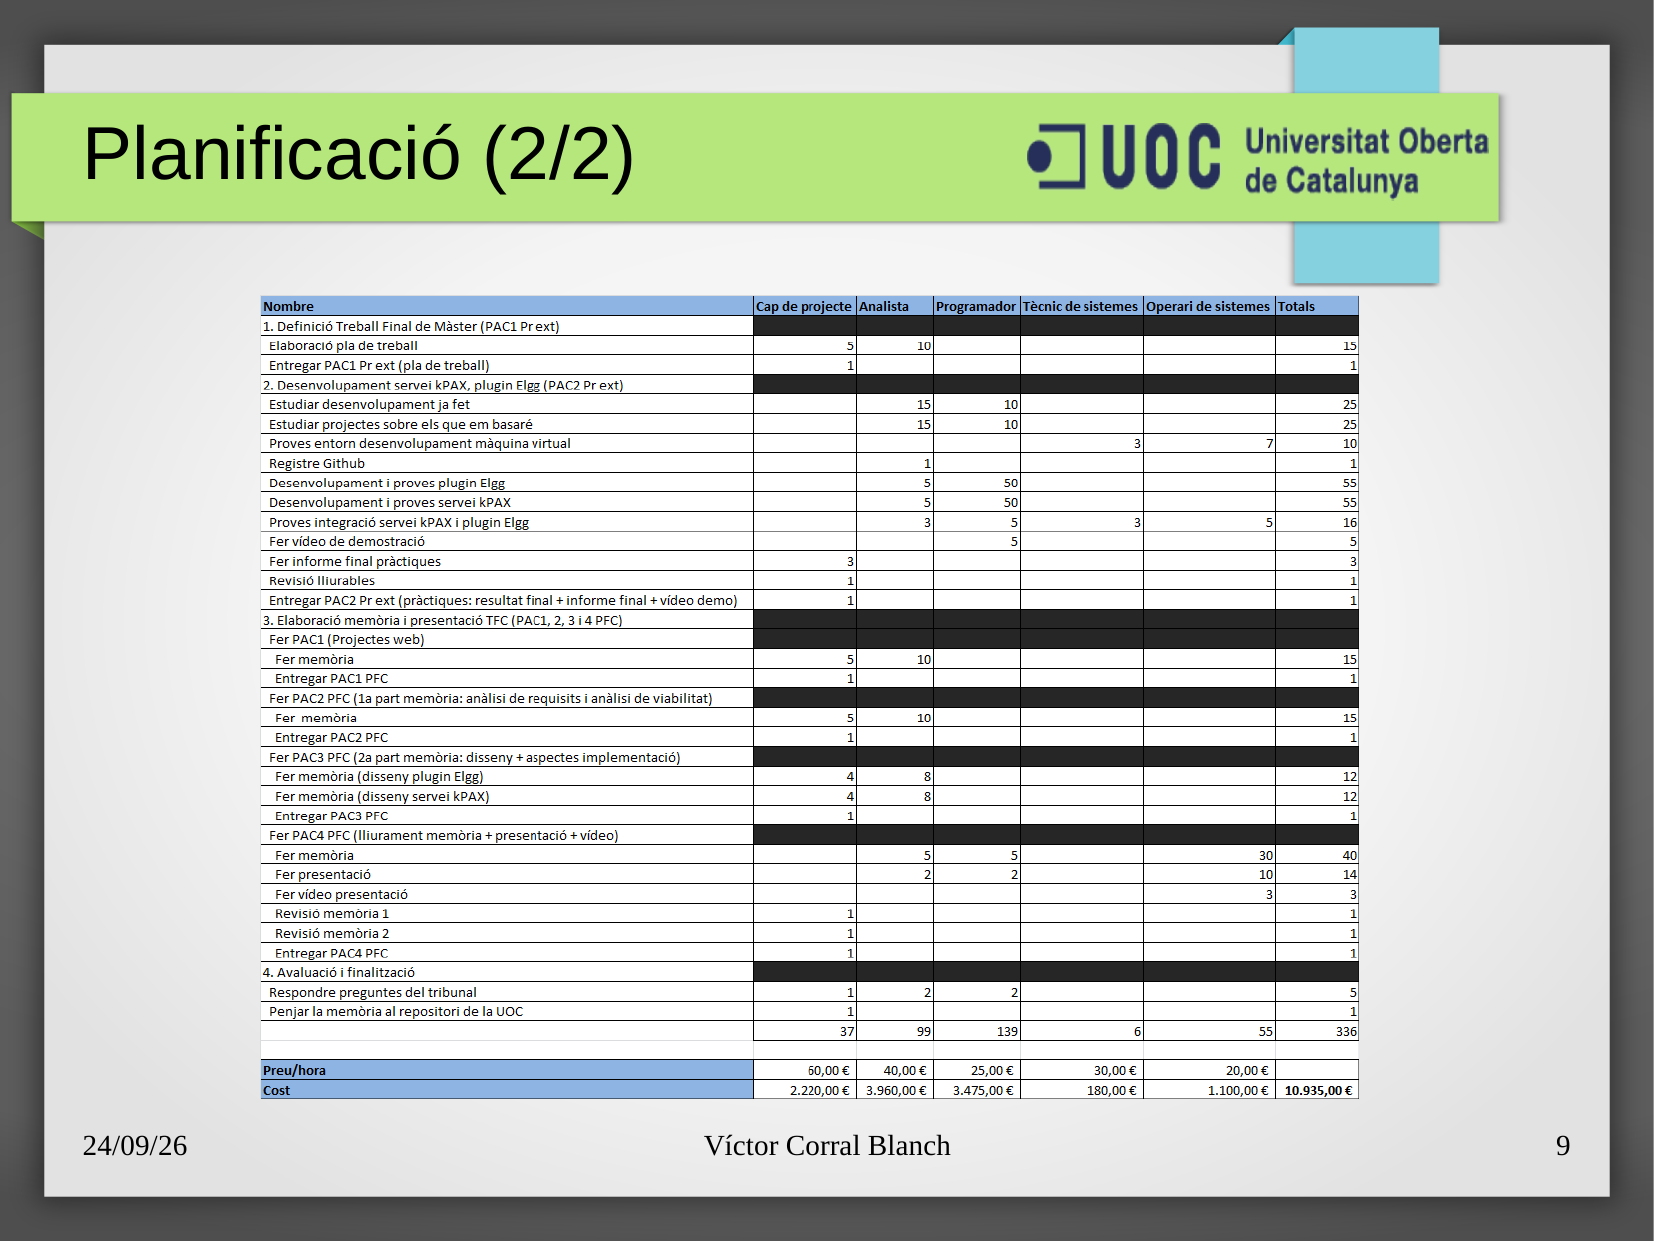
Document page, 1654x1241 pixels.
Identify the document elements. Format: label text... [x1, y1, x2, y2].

picture [0, 0, 1654, 1241]
title Planificació (2/2) [82, 94, 1016, 213]
